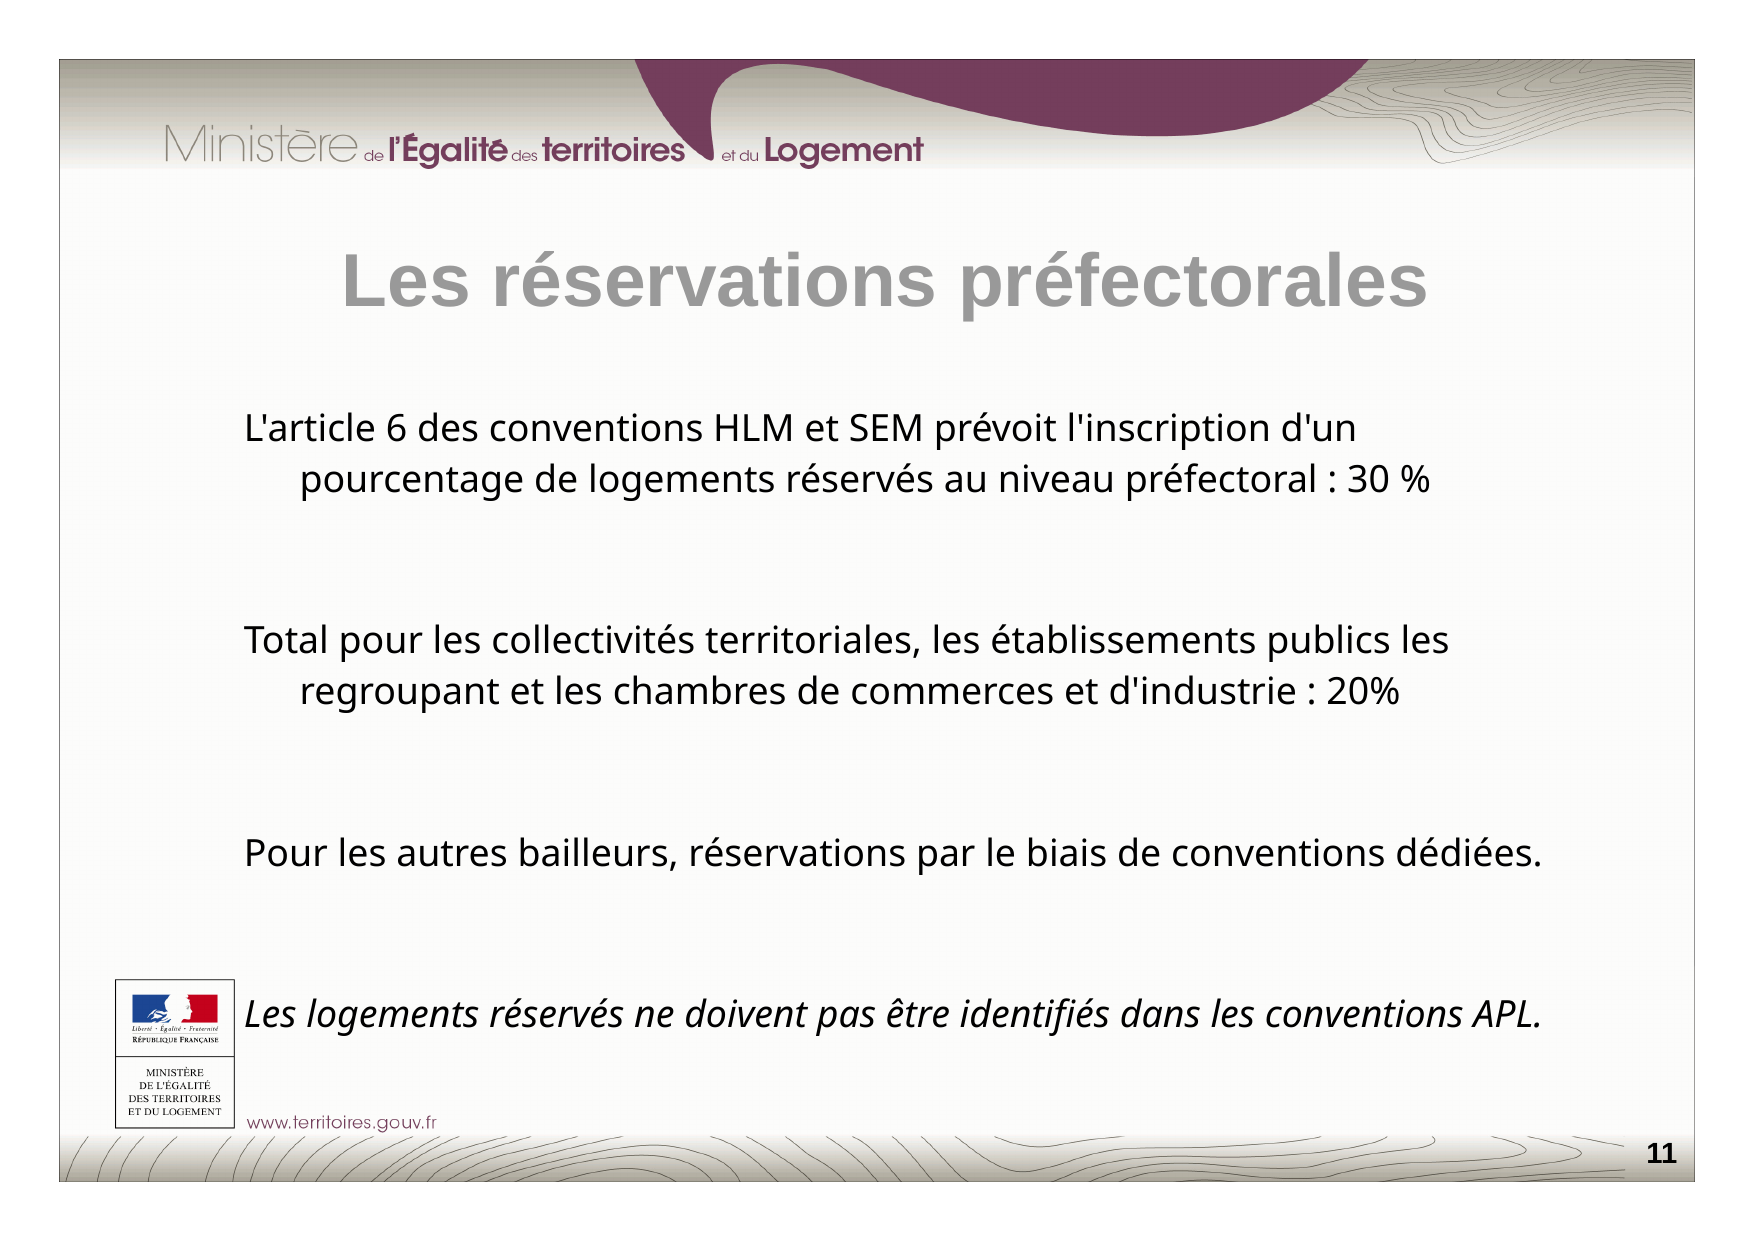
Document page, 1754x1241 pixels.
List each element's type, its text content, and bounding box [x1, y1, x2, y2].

title Les réservations préfectorales [149, 186, 1622, 374]
list L'article 6 des conventions HLM et SEM prévoit l'inscription d'un pourcentage de logements réservés au niveau préfectoral : 30 % Total pour les collectivités territoriales, les établissements publics les regroupant et les chambres de commerces et d'industrie : 20% Pour les autres bailleurs, réservations par le biais de conventions dédiées. Les logements réservés ne doivent pas être identifiés dans les conventions APL. [243, 401, 1559, 1083]
picture [59, 59, 1695, 1182]
